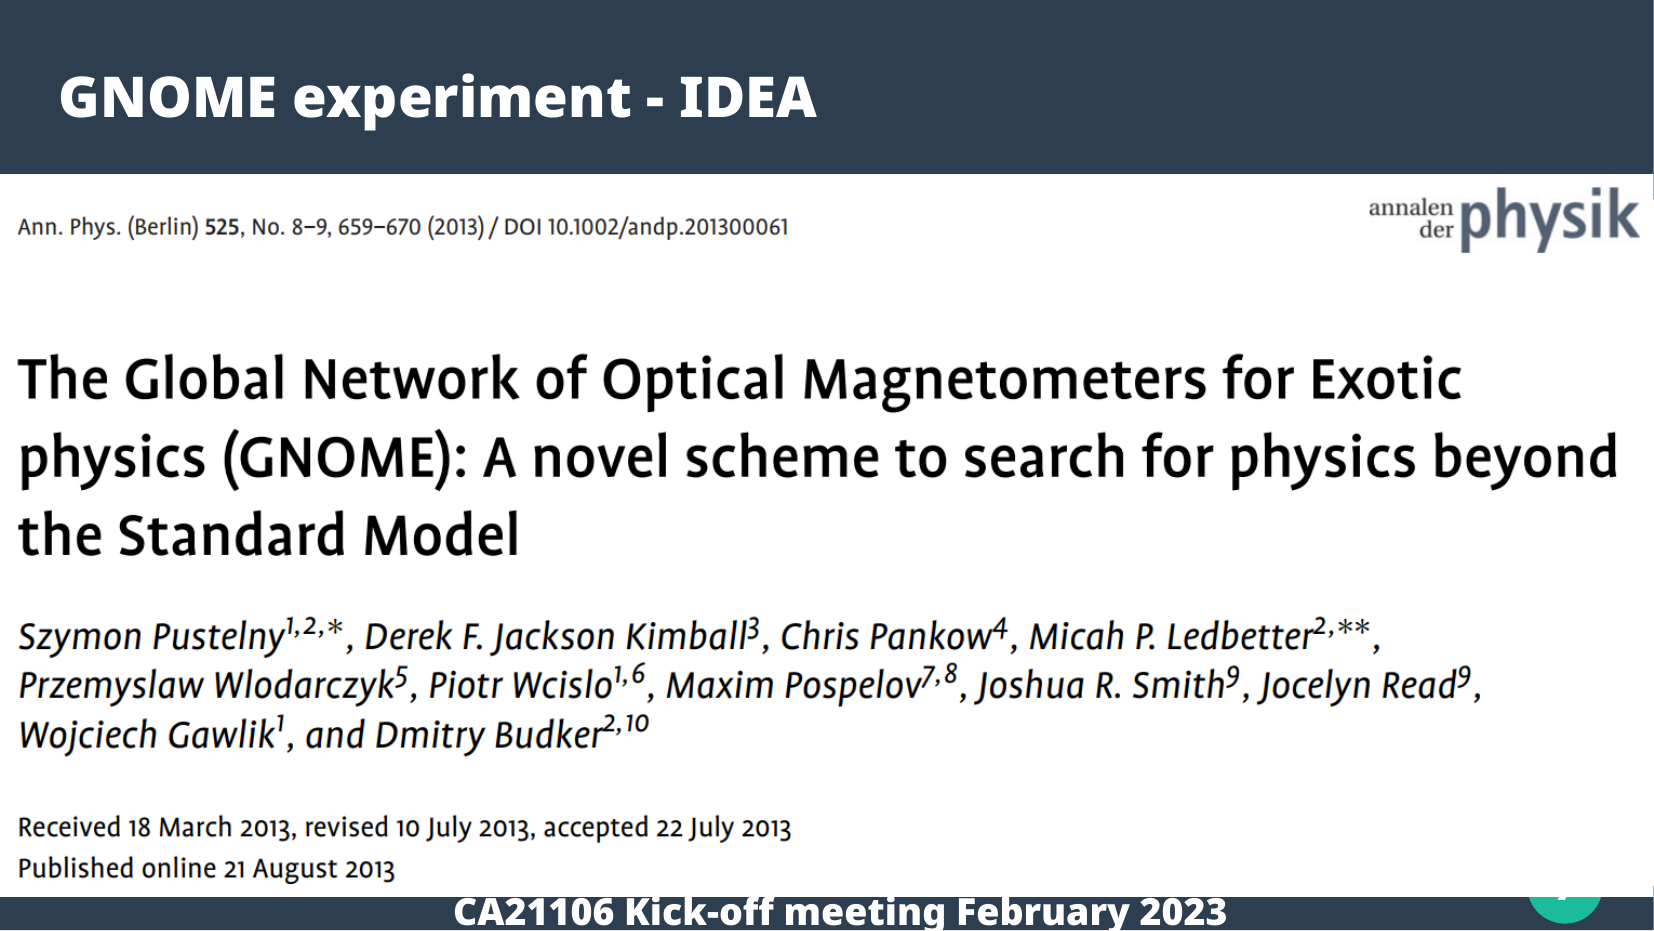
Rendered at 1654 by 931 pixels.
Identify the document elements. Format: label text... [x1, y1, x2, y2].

title GNOME experiment - IDEA [59, 37, 1595, 155]
picture [0, 174, 1654, 897]
